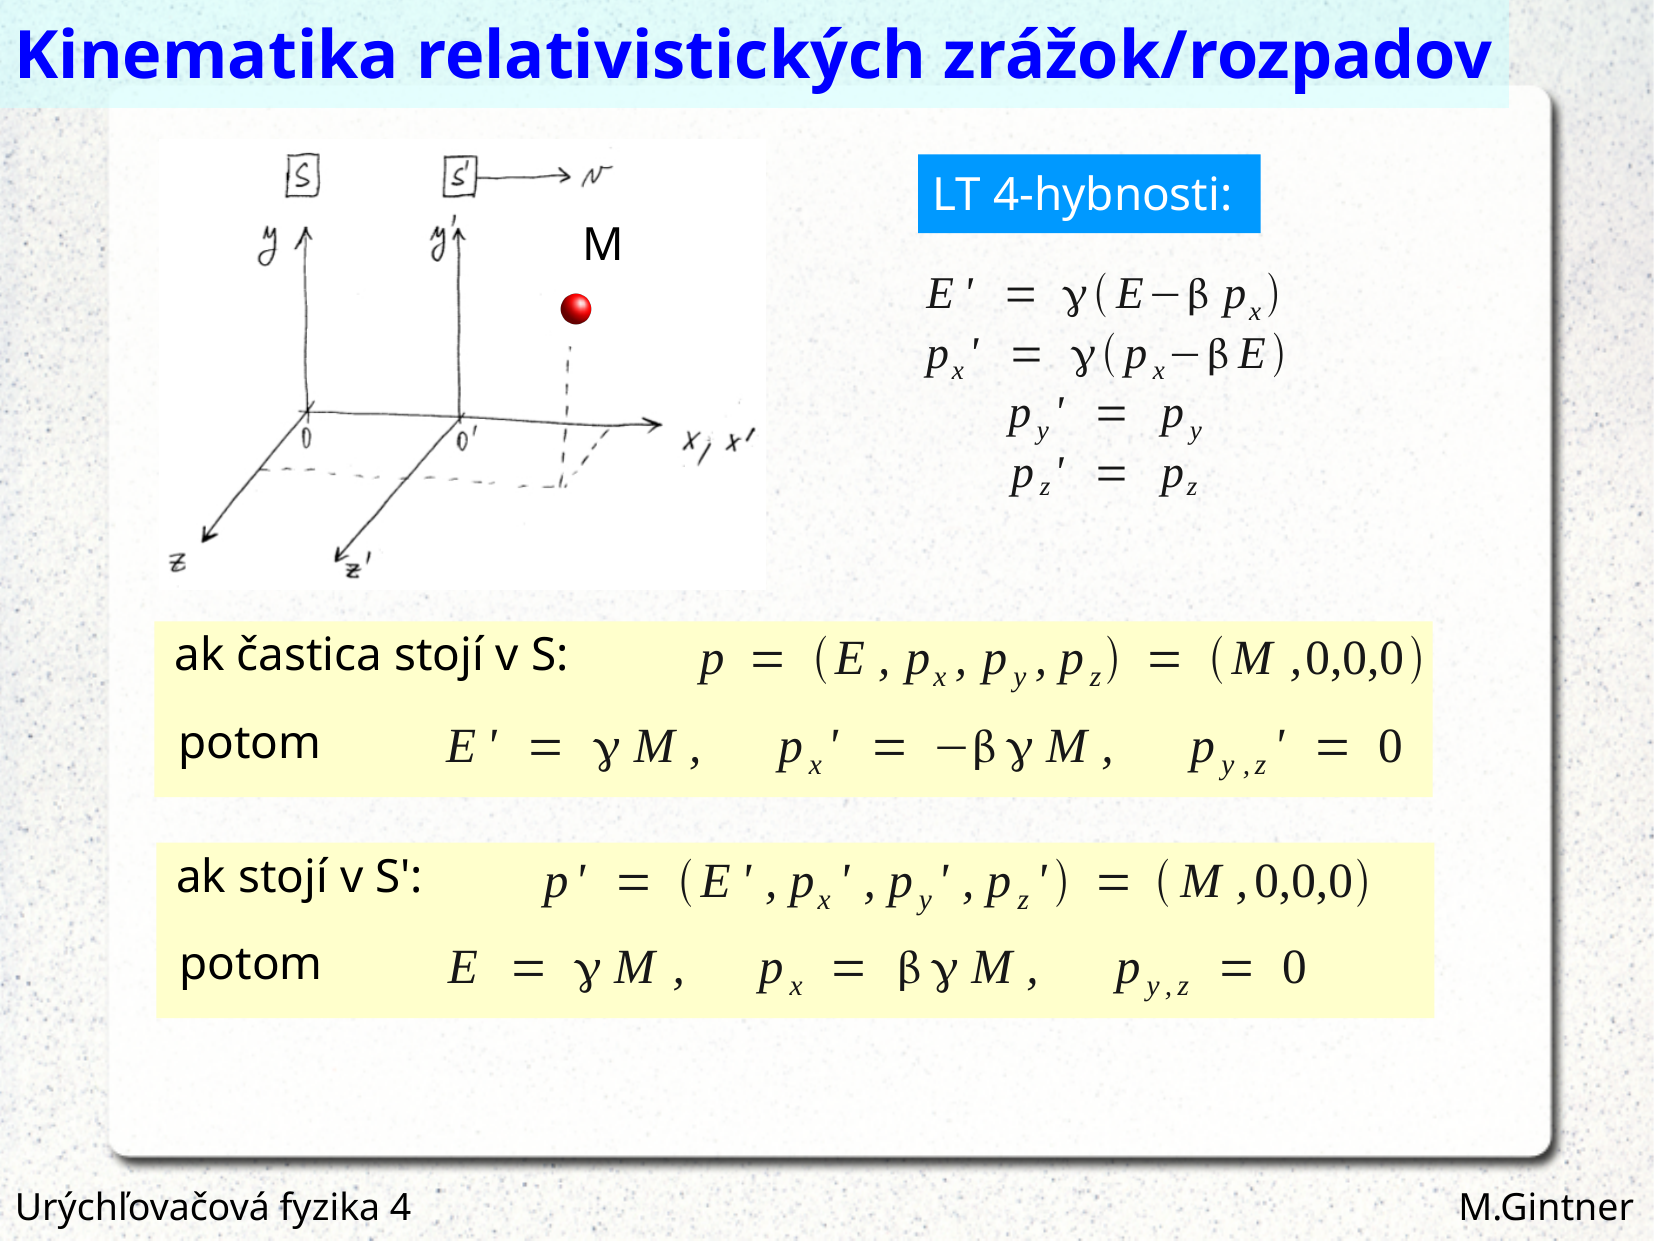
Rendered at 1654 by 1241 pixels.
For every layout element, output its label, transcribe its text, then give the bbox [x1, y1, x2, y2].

picture [0, 0, 1654, 1241]
text_box potom [165, 923, 325, 1003]
chart [906, 268, 1298, 503]
text_box LT 4-hybnosti: [918, 154, 1261, 234]
text_box M [560, 201, 647, 283]
text_box [546, 280, 613, 348]
text_box Urýchľovačová fyzika 4 [0, 1173, 445, 1241]
text_box ak stojí v S': [161, 835, 466, 915]
text_box potom [163, 702, 323, 781]
chart [522, 854, 1384, 917]
chart [432, 940, 1320, 1003]
text_box [154, 621, 1433, 798]
chart [430, 719, 1416, 781]
text_box [156, 842, 1435, 1019]
text_box M.Gintner [1443, 1173, 1654, 1241]
text_box Kinematika relativistických zrážok/rozpadov [0, 0, 1449, 108]
text_box ak častica stojí v S: [159, 614, 614, 694]
chart [678, 631, 1436, 694]
